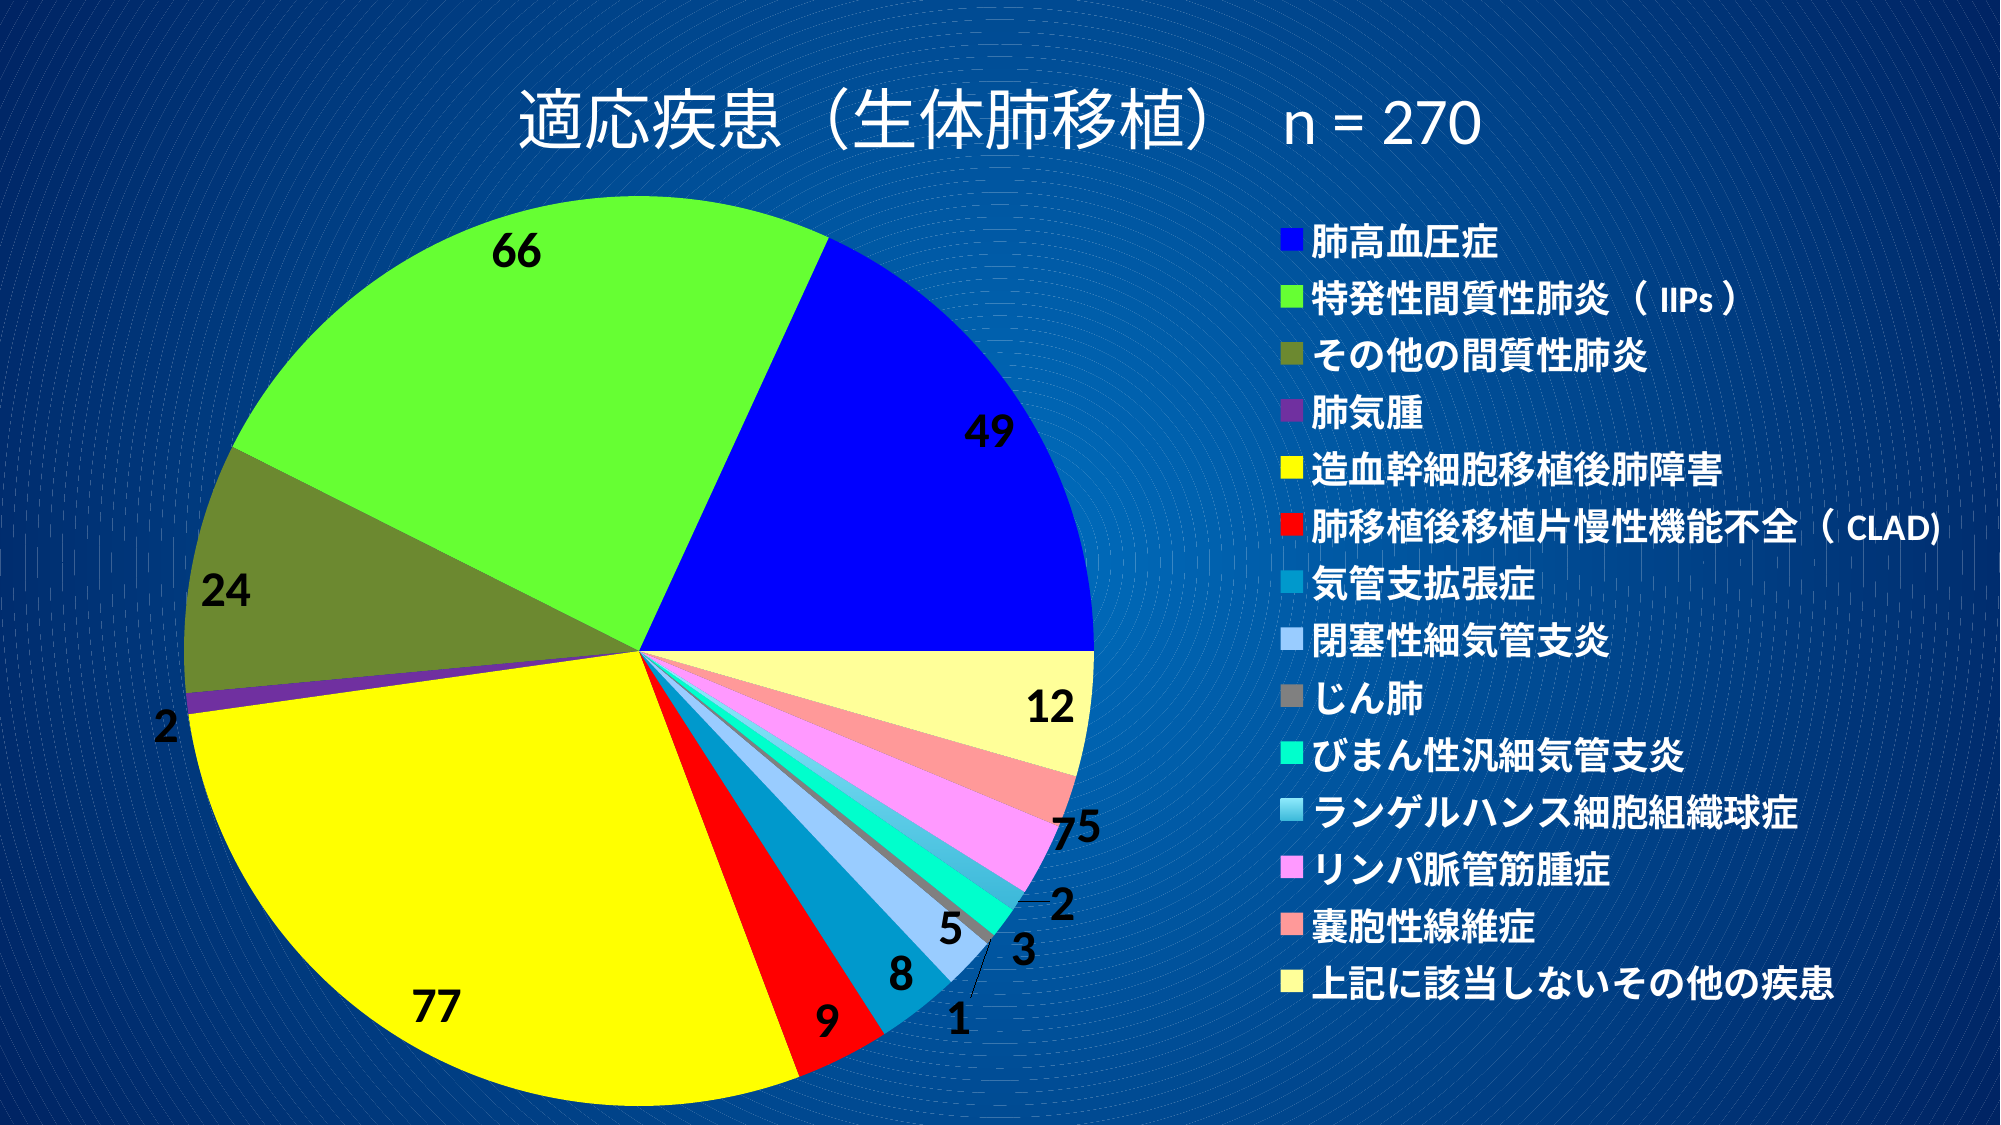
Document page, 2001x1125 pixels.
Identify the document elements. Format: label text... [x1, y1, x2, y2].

chart [0, 177, 2000, 1125]
text_box 適応疾患（生体肺移植） n = 270 [84, 59, 1916, 177]
